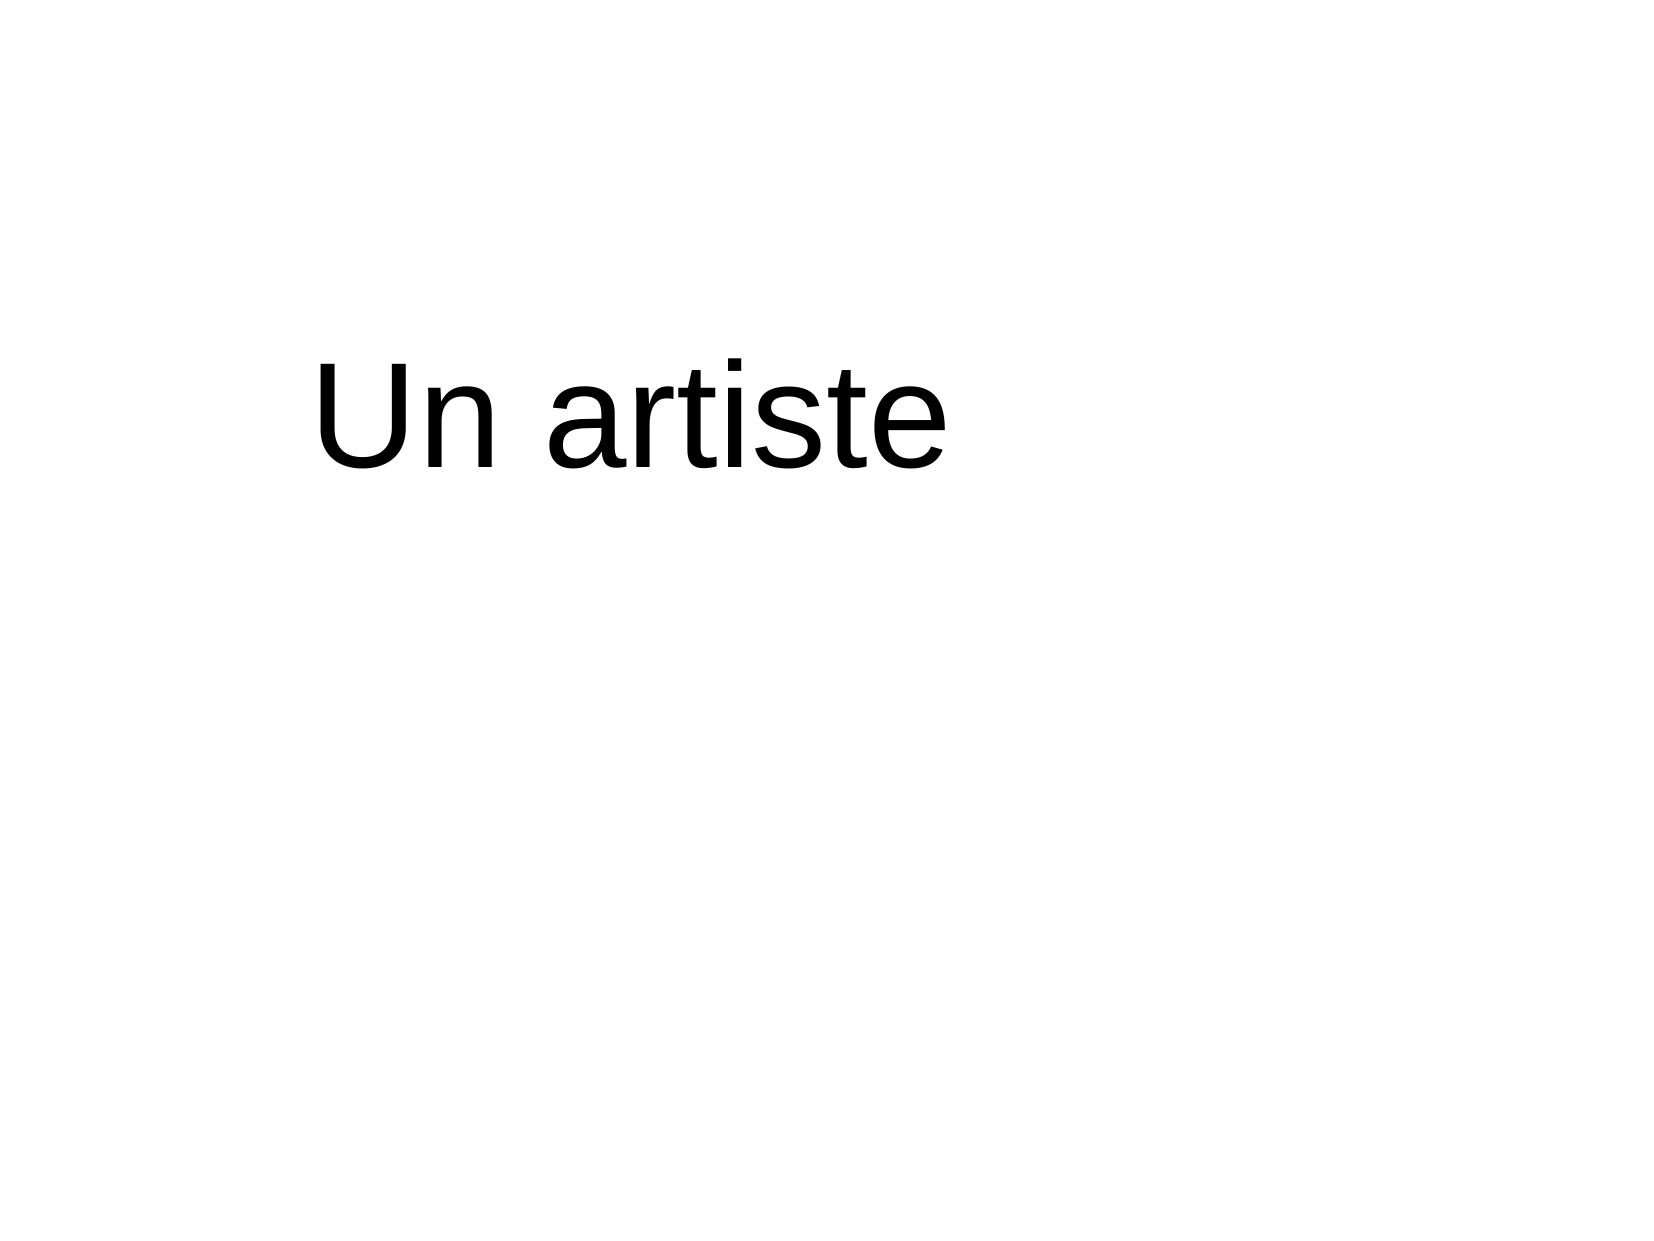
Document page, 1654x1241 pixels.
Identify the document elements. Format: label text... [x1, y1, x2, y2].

text_box Un artiste [295, 324, 1211, 508]
